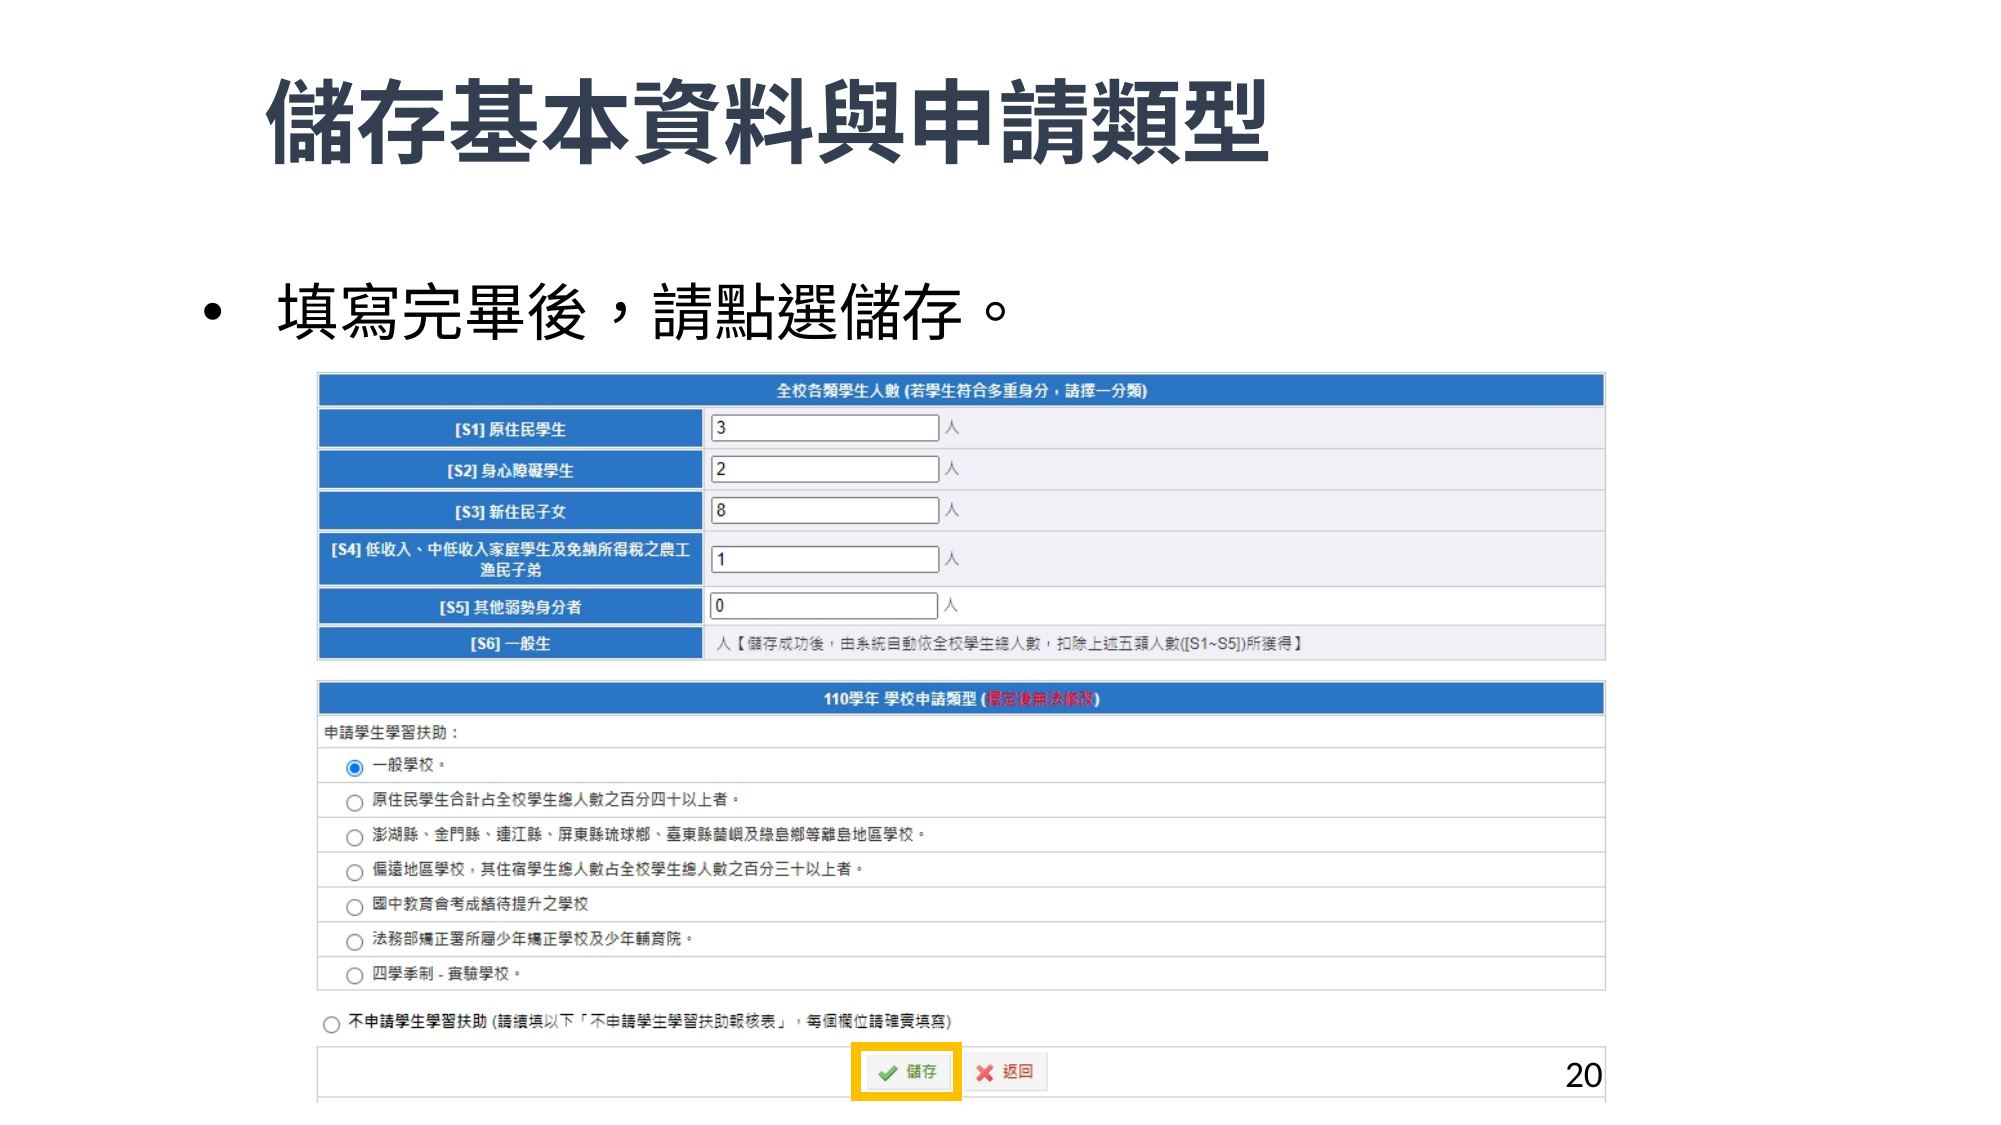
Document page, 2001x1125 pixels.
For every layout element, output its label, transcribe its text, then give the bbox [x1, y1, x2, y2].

text_box 儲存基本資料與申請類型 [250, 58, 1289, 183]
text_box [1550, 1042, 2000, 1103]
picture [313, 363, 1614, 1103]
subtitle 填寫完畢後，請點選儲存。 [186, 273, 1865, 963]
